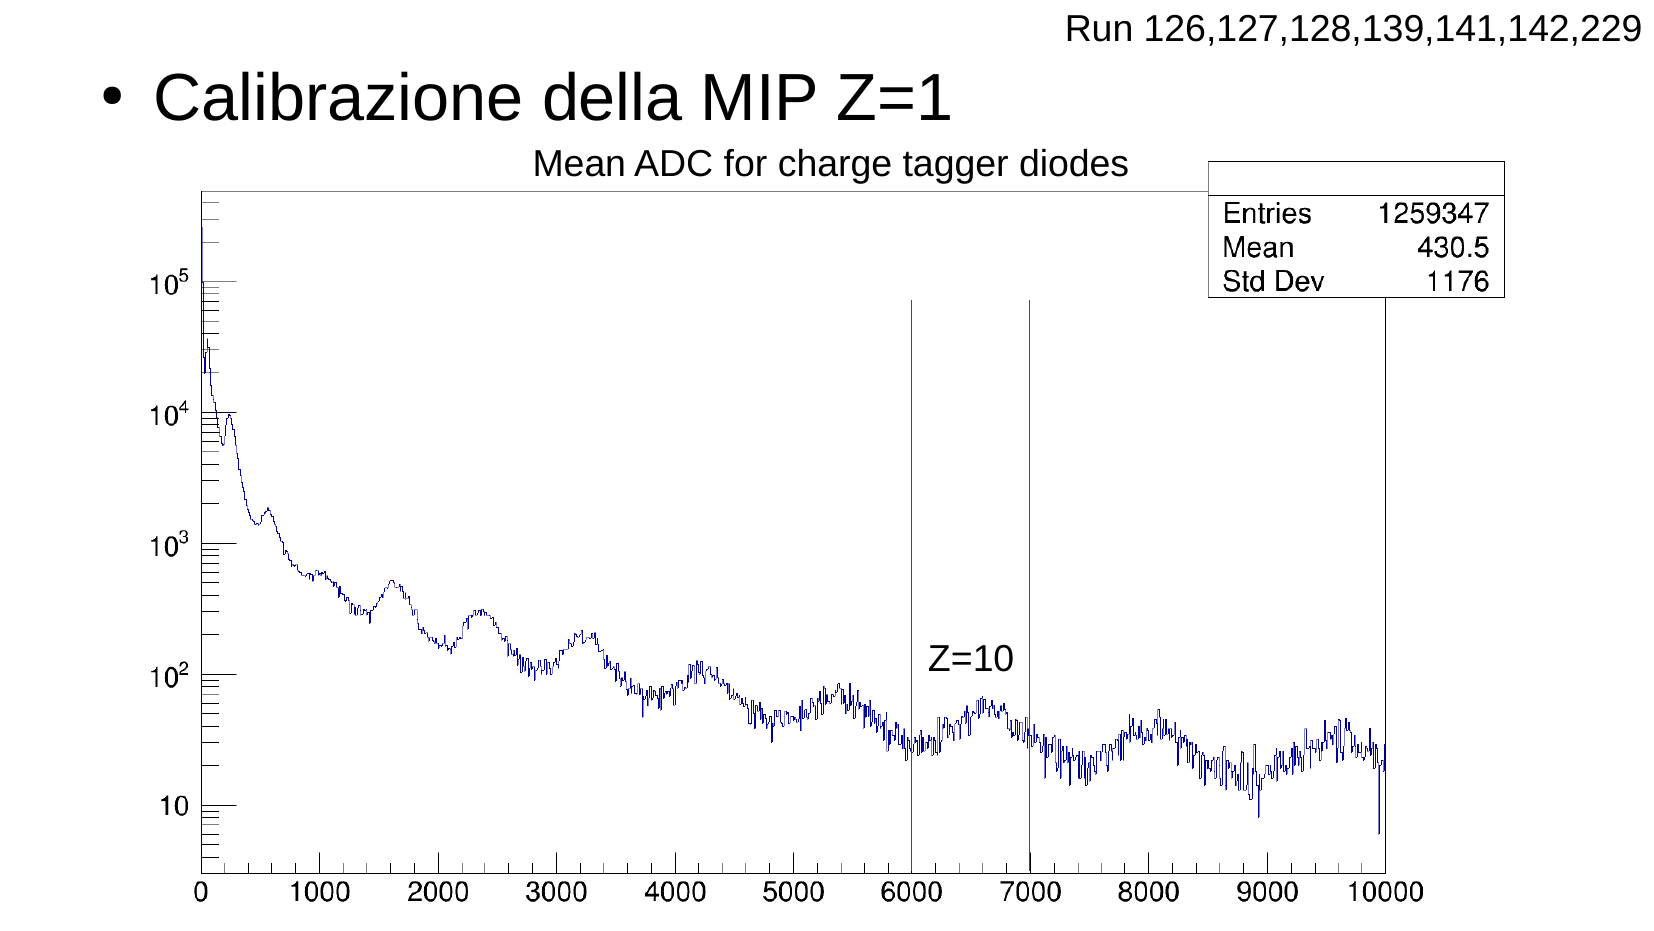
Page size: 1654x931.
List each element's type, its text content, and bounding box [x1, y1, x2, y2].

picture [140, 146, 1514, 916]
text_box Z=10 [913, 630, 1064, 706]
text_box Run 126,127,128,139,141,142,229 [1050, 0, 1654, 61]
list Calibrazione della MIP Z=1 [82, 60, 1571, 757]
text_box Mean ADC for charge tagger diodes [517, 135, 1148, 196]
